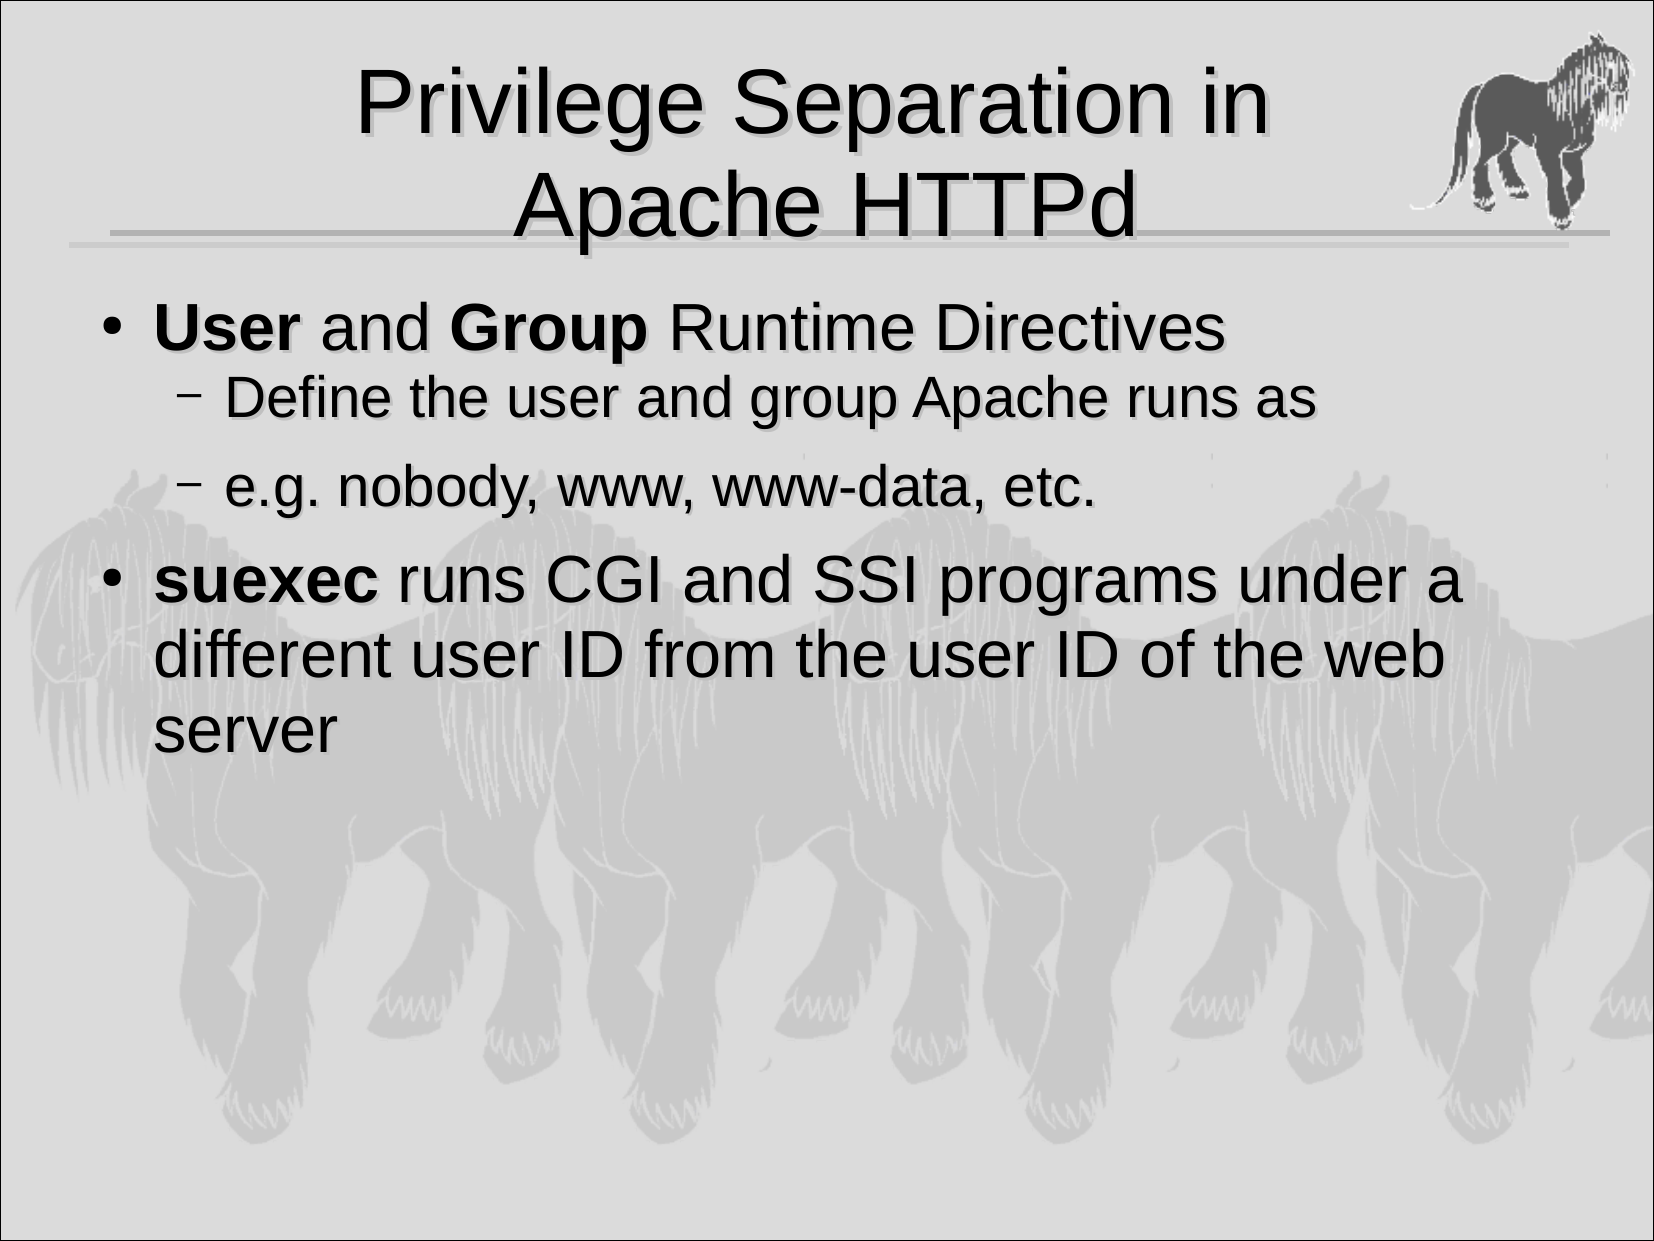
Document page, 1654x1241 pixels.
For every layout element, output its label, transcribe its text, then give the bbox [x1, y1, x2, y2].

picture [1401, 25, 1639, 236]
title Privilege Separation in Apache HTTPd [82, 39, 1571, 267]
list User and Group Runtime Directives Define the user and group Apache runs as e.g. nobody, www, www-data, etc. suexec runs CGI and SSI programs under a different user ID from the user ID of the web server [82, 290, 1571, 1094]
